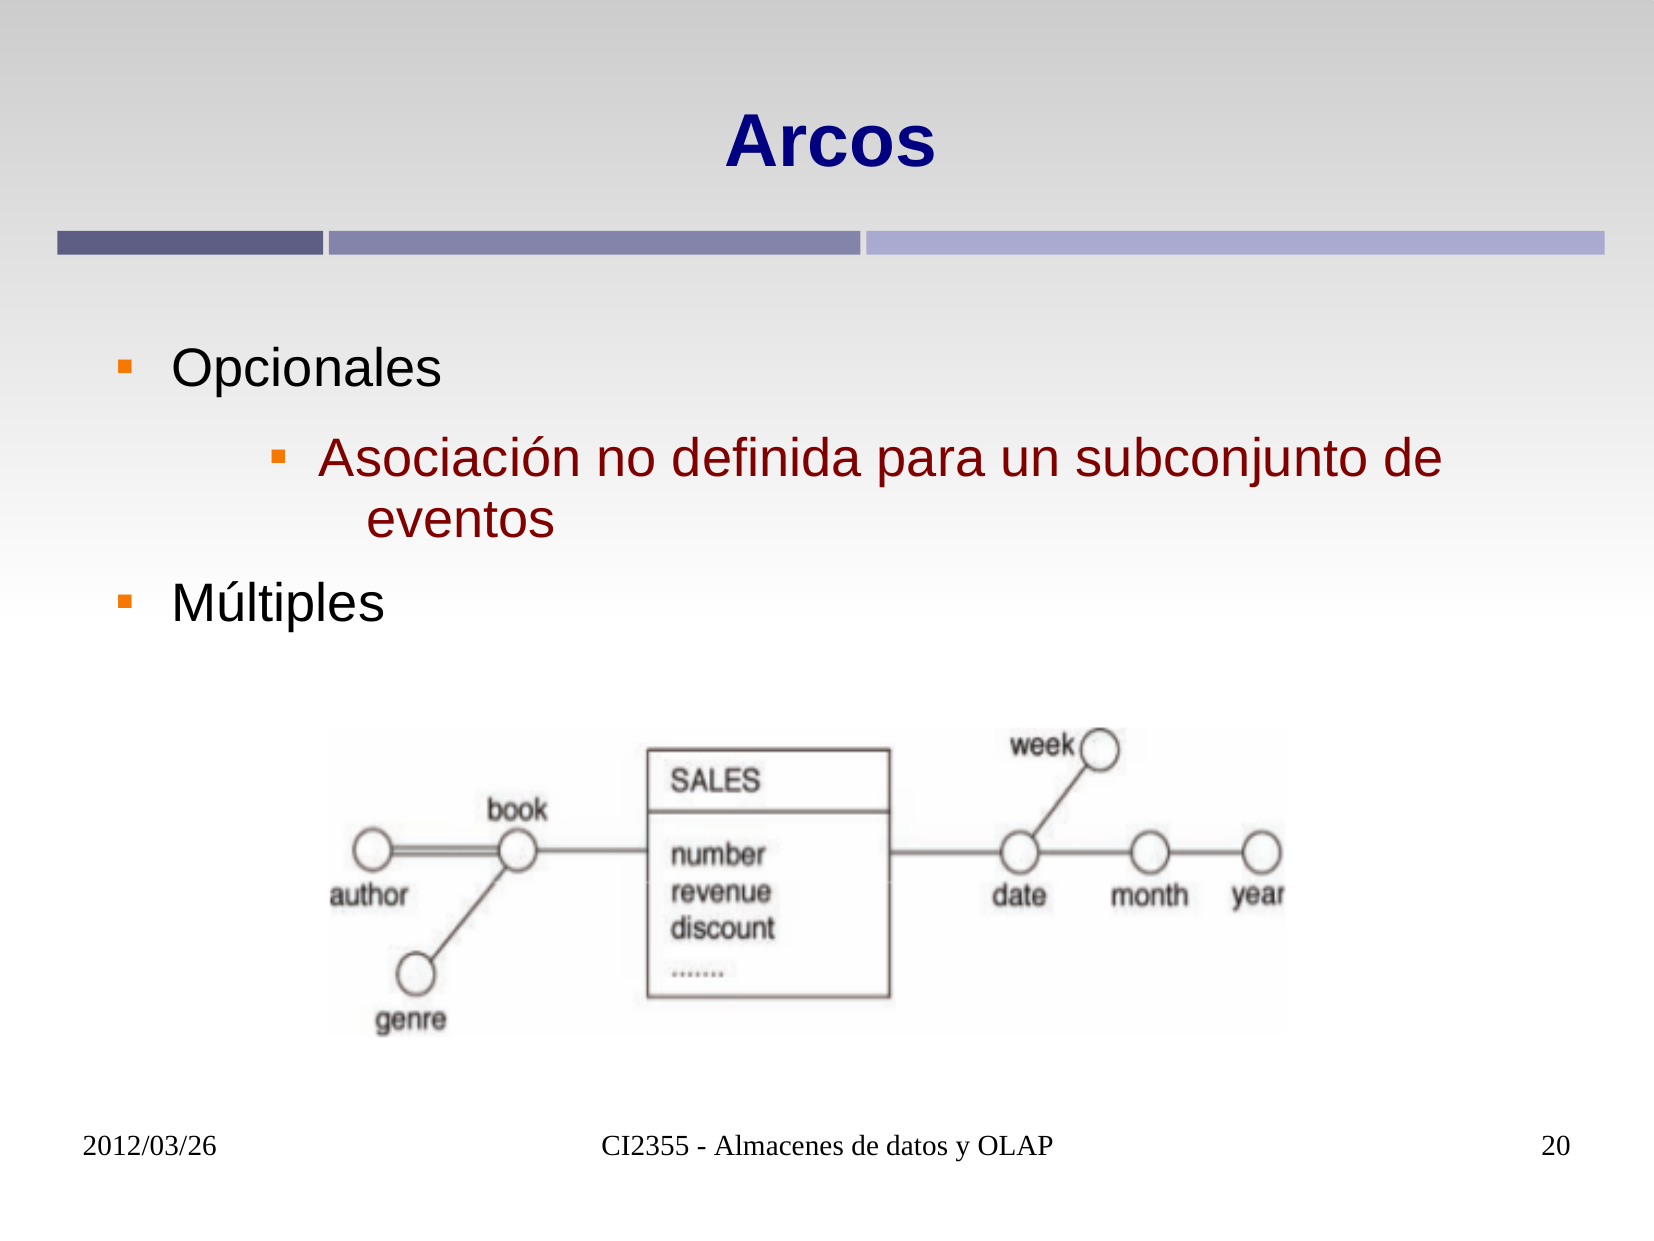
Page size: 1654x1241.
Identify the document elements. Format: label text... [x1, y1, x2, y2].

list Opcionales Asociación no definida para un subconjunto de eventos Múltiples [82, 337, 1571, 676]
title Arcos [86, 55, 1576, 226]
picture [296, 707, 1347, 1076]
